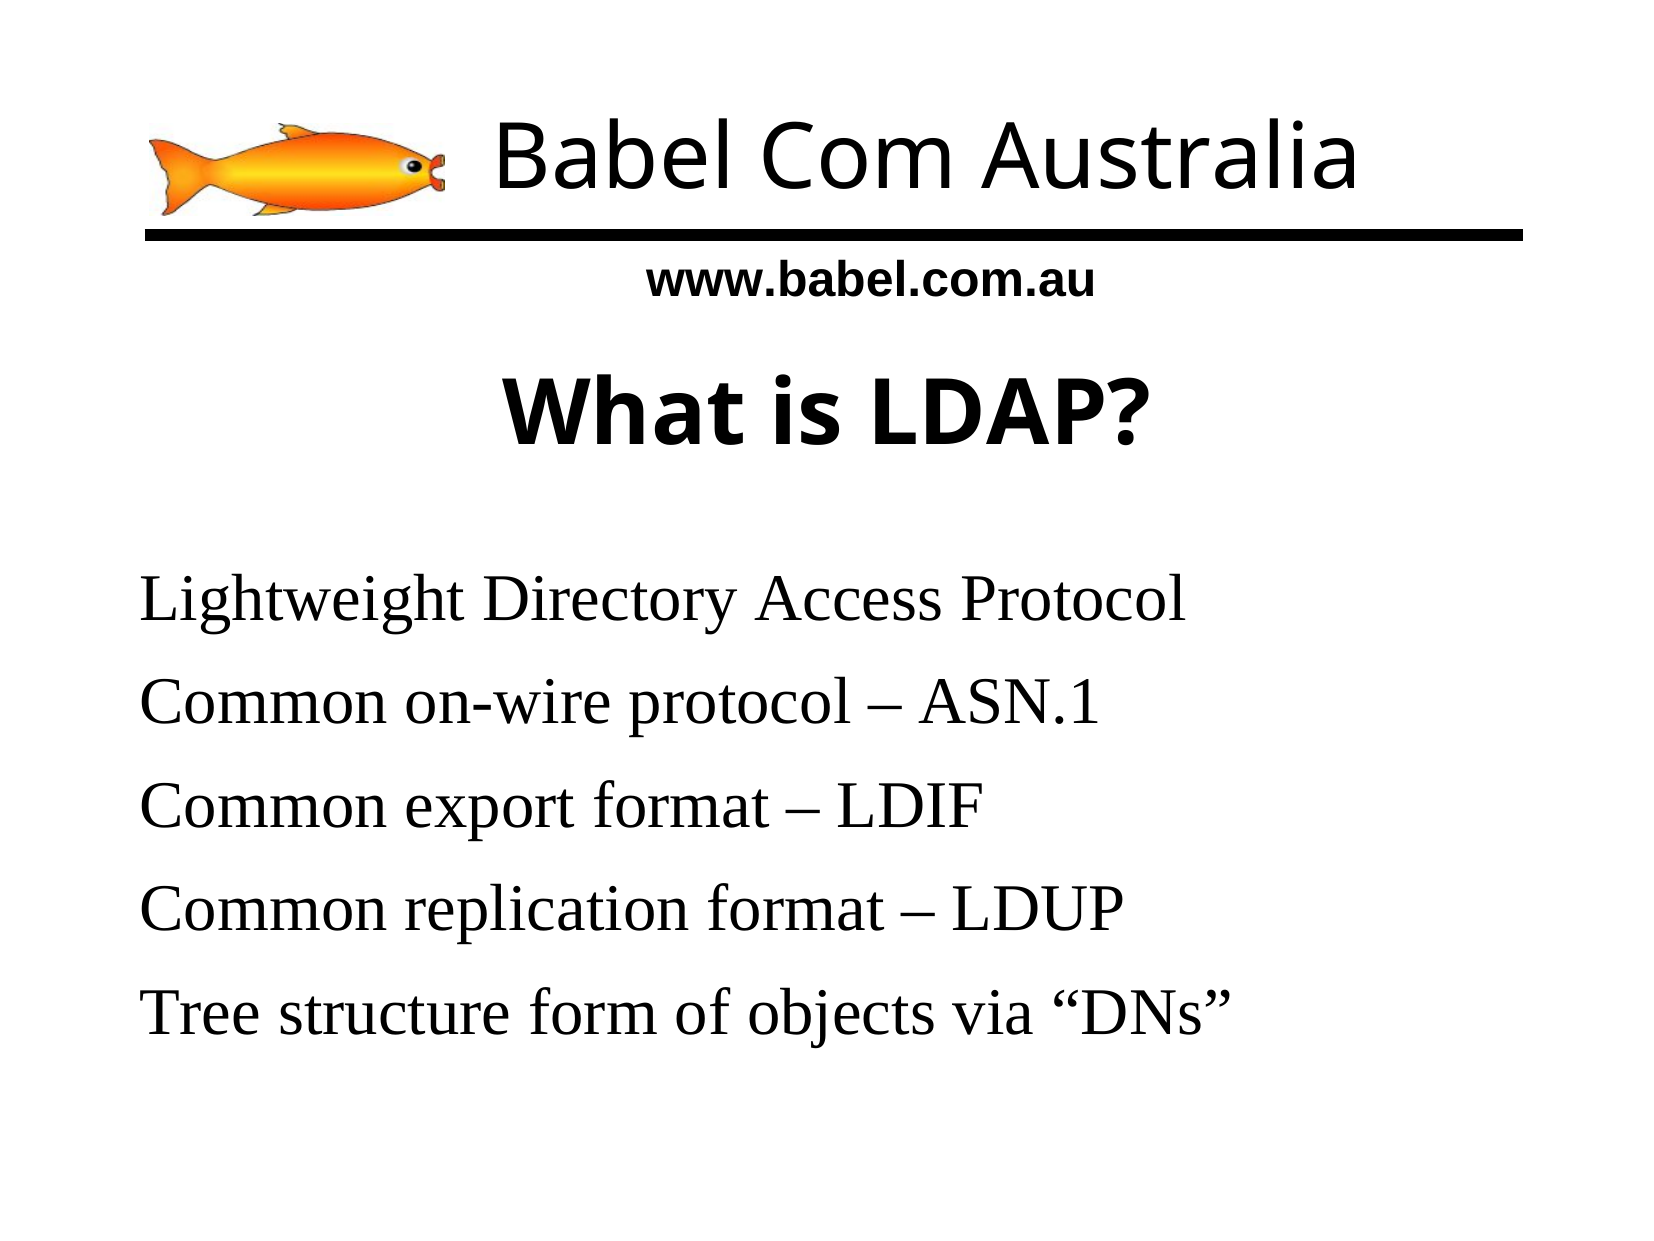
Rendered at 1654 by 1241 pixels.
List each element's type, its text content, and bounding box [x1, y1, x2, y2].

title What is LDAP? [126, 322, 1528, 497]
picture [149, 123, 445, 216]
list Lightweight Directory Access Protocol Common on-wire protocol – ASN.1 Common export format – LDIF Common replication format – LDUP Tree structure form of objects via “DNs” [121, 560, 1534, 1127]
